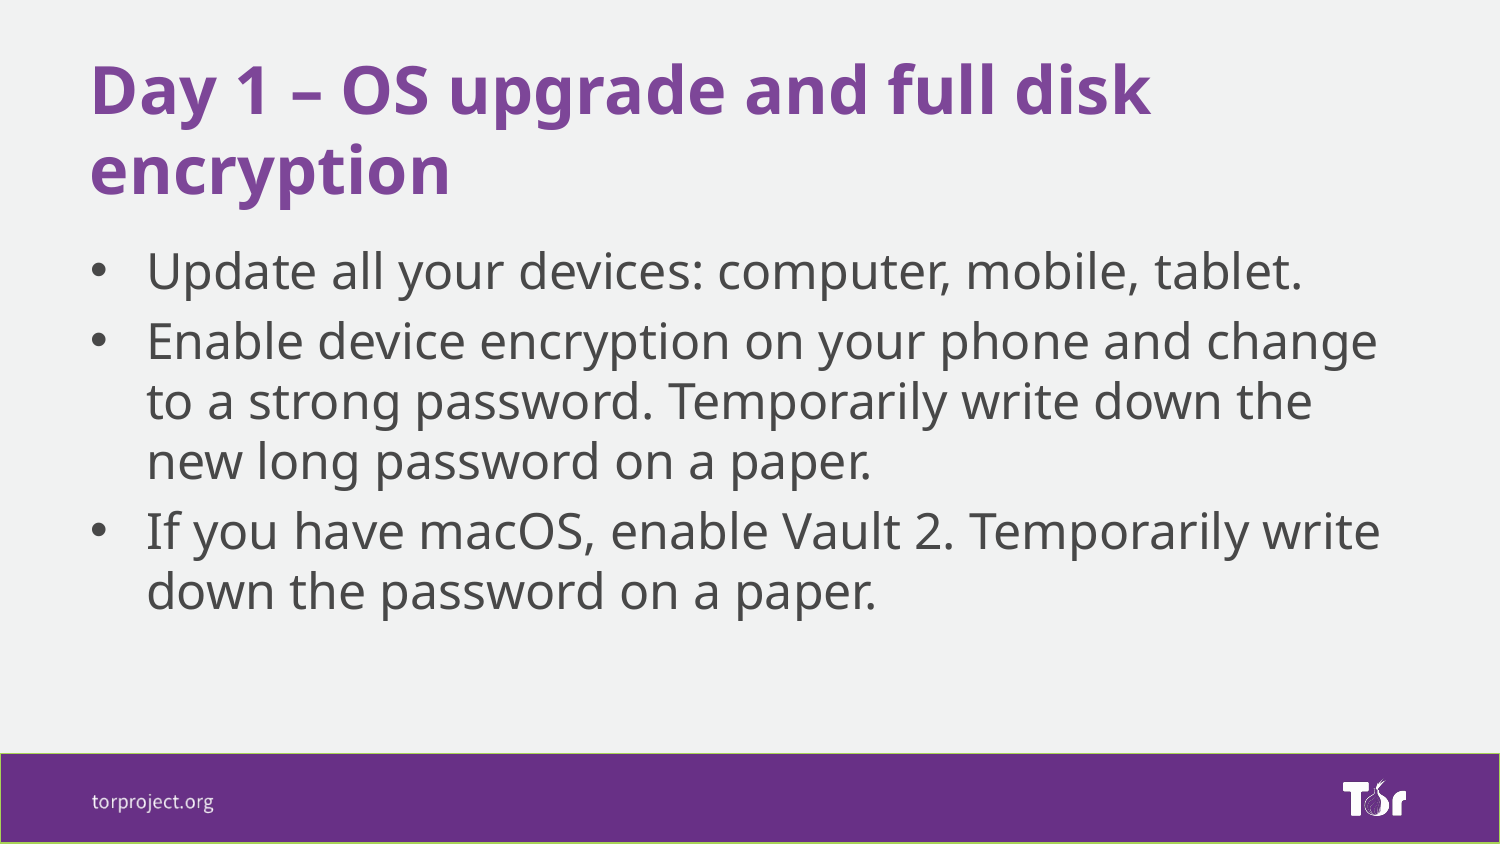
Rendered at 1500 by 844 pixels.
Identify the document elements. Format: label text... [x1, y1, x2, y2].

text_box Day 1 – OS upgrade and full disk encryption [74, 57, 1425, 198]
text_box Update all your devices: computer, mobile, tablet. Enable device encryption on your phone and change to a strong password. Temporarily write down the new long password on a paper. If you have macOS, enable Vault 2. Temporarily write down the password on a paper. [74, 232, 1425, 789]
picture [75, 789, 604, 821]
picture [1343, 789, 1406, 816]
